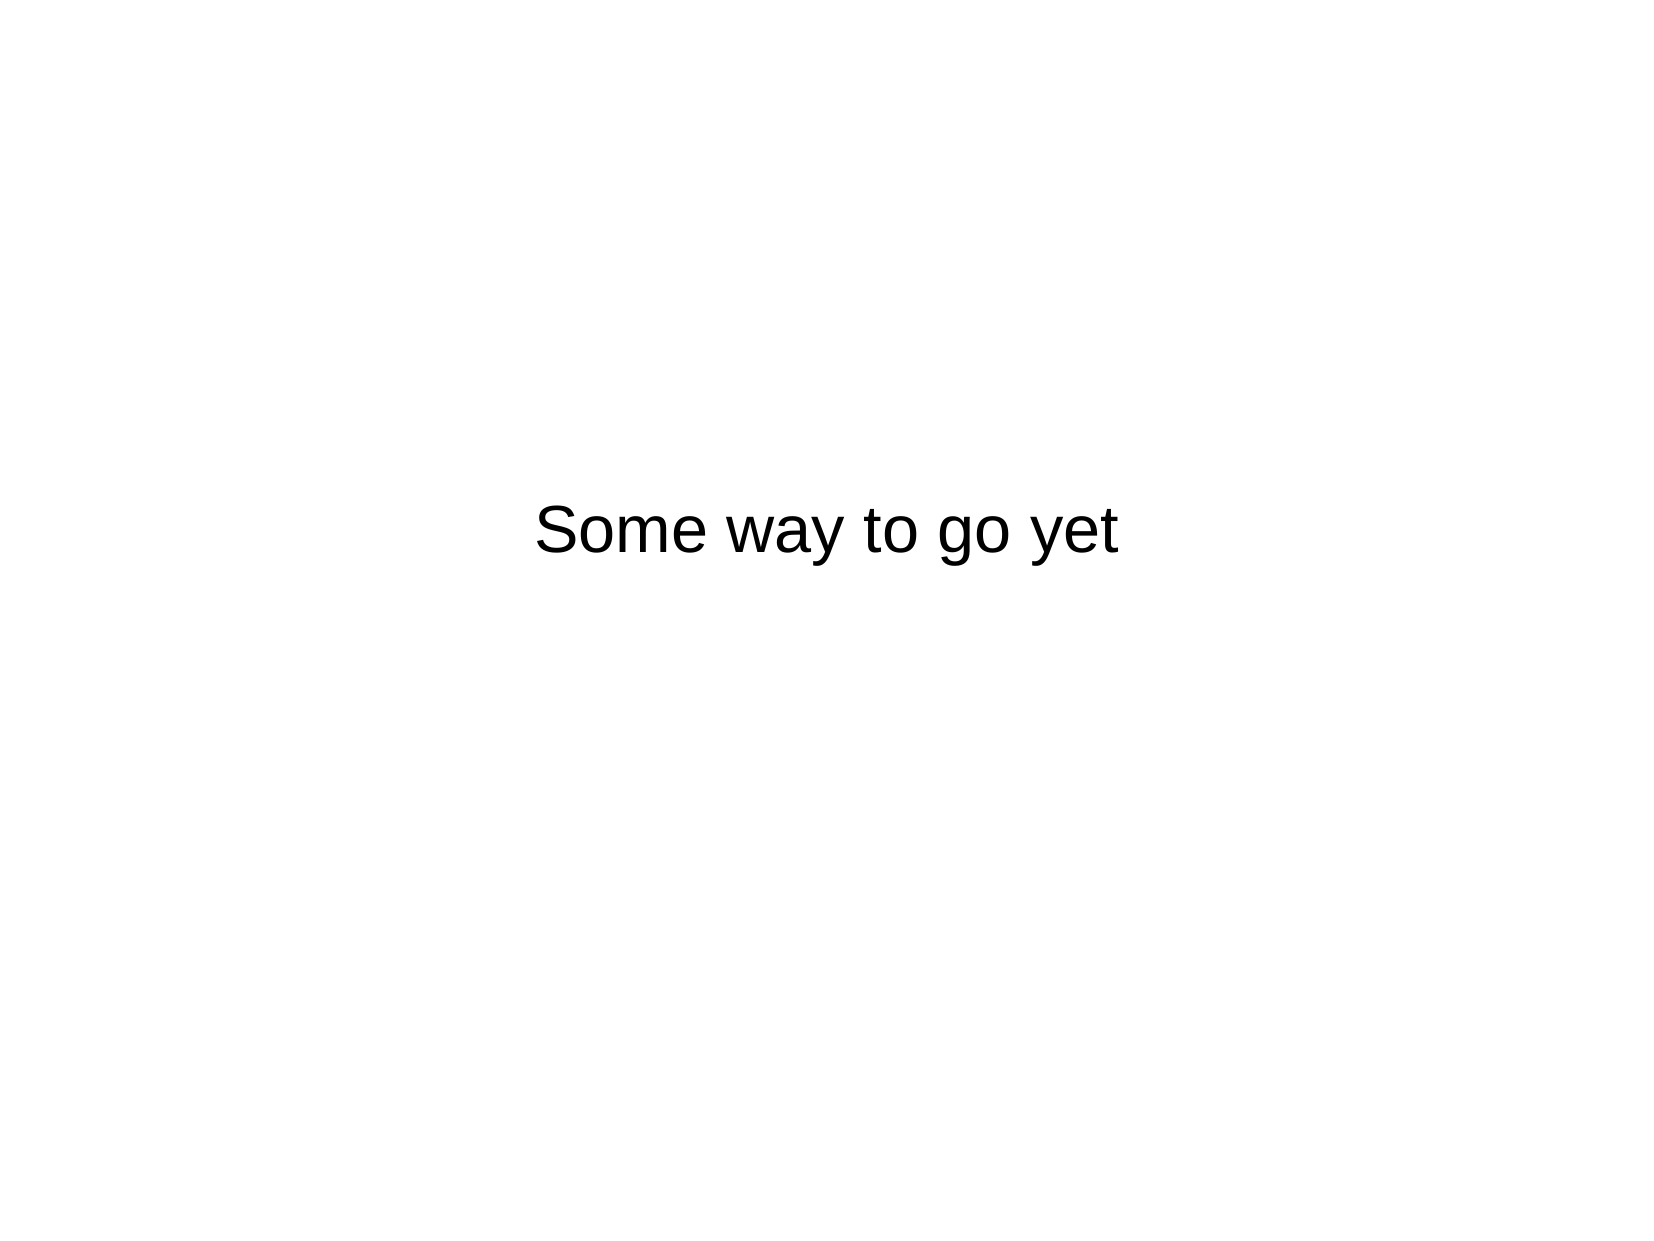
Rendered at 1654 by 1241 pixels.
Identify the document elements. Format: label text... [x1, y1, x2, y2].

subtitle Some way to go yet [82, 49, 1571, 1010]
